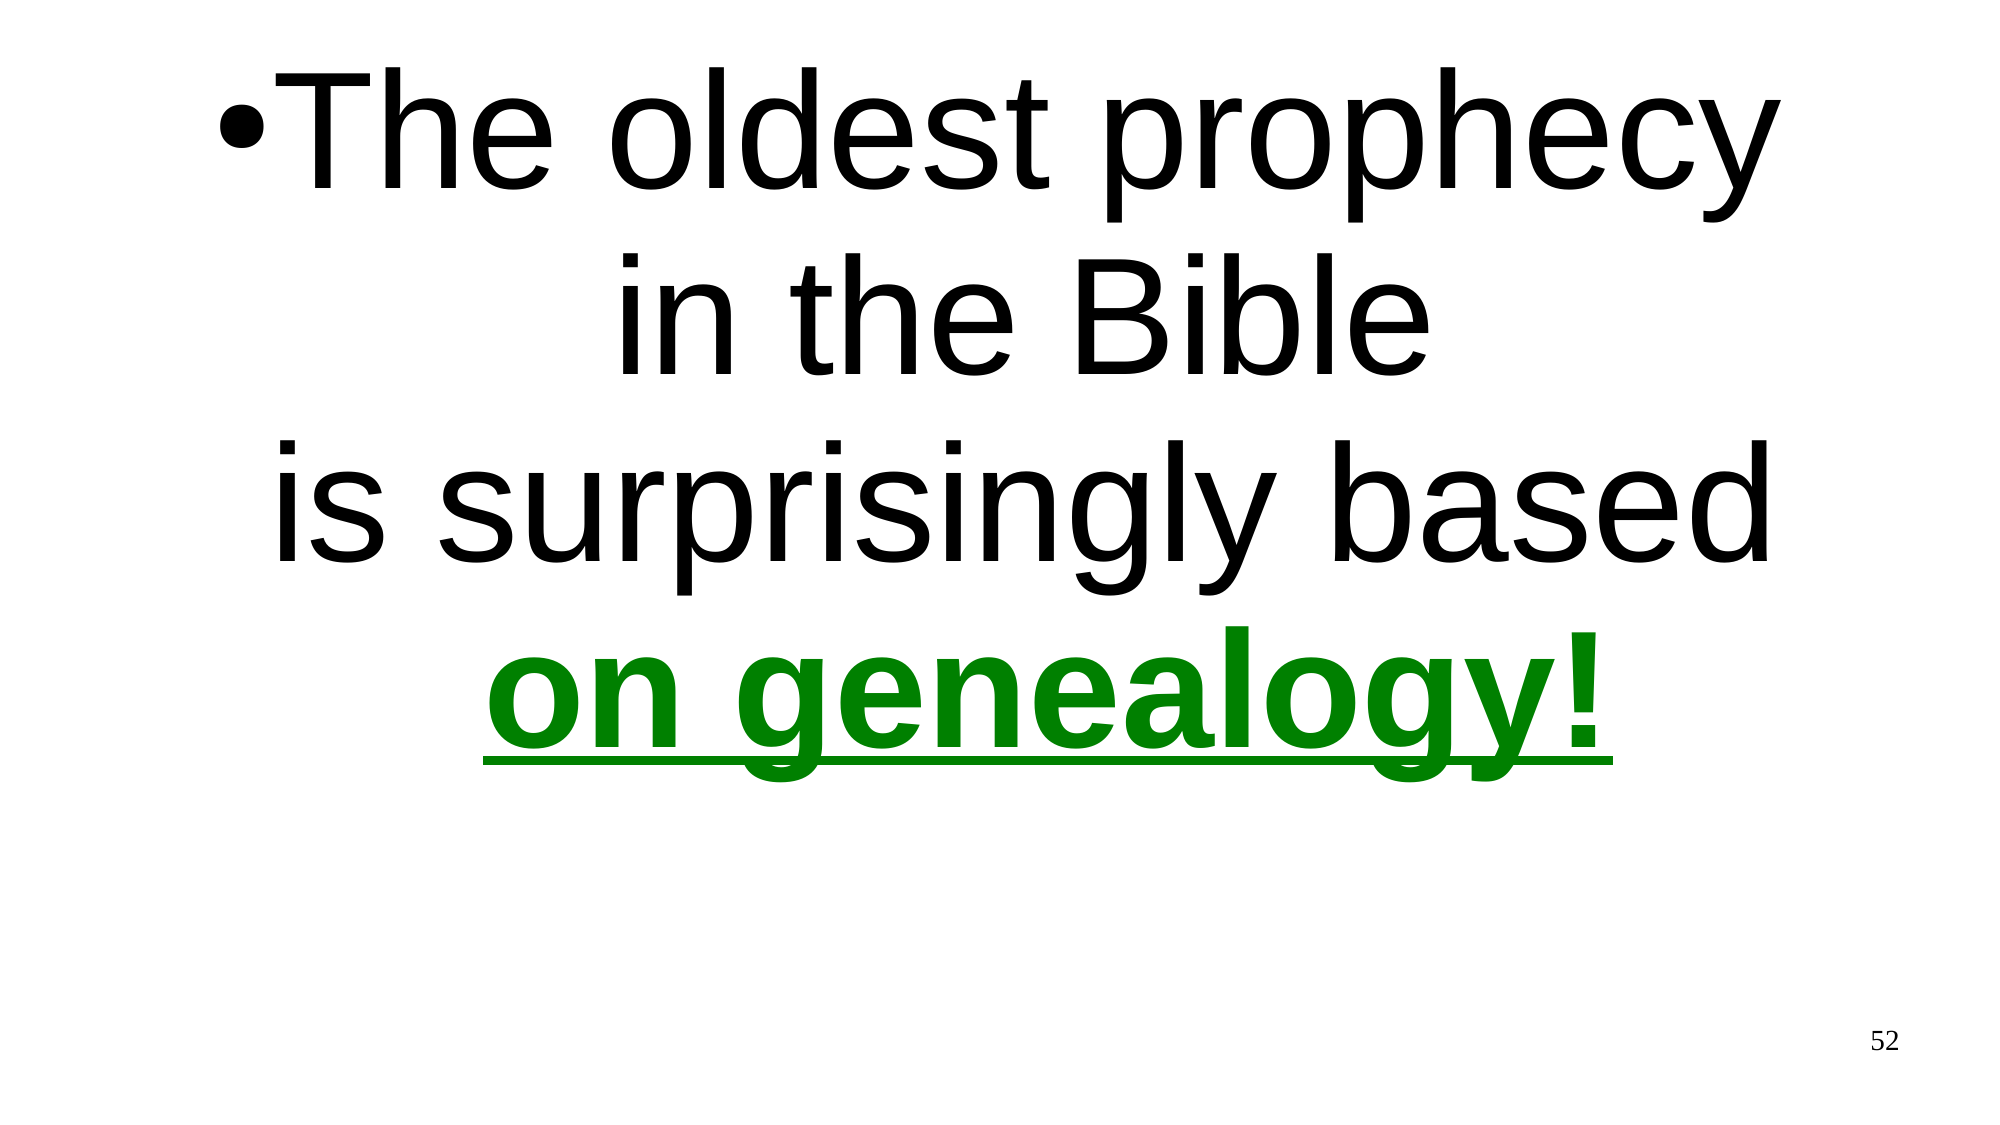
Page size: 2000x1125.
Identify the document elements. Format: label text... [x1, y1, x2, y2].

list The oldest prophecy in the Bible is surprisingly based on genealogy! [37, 37, 1988, 1088]
